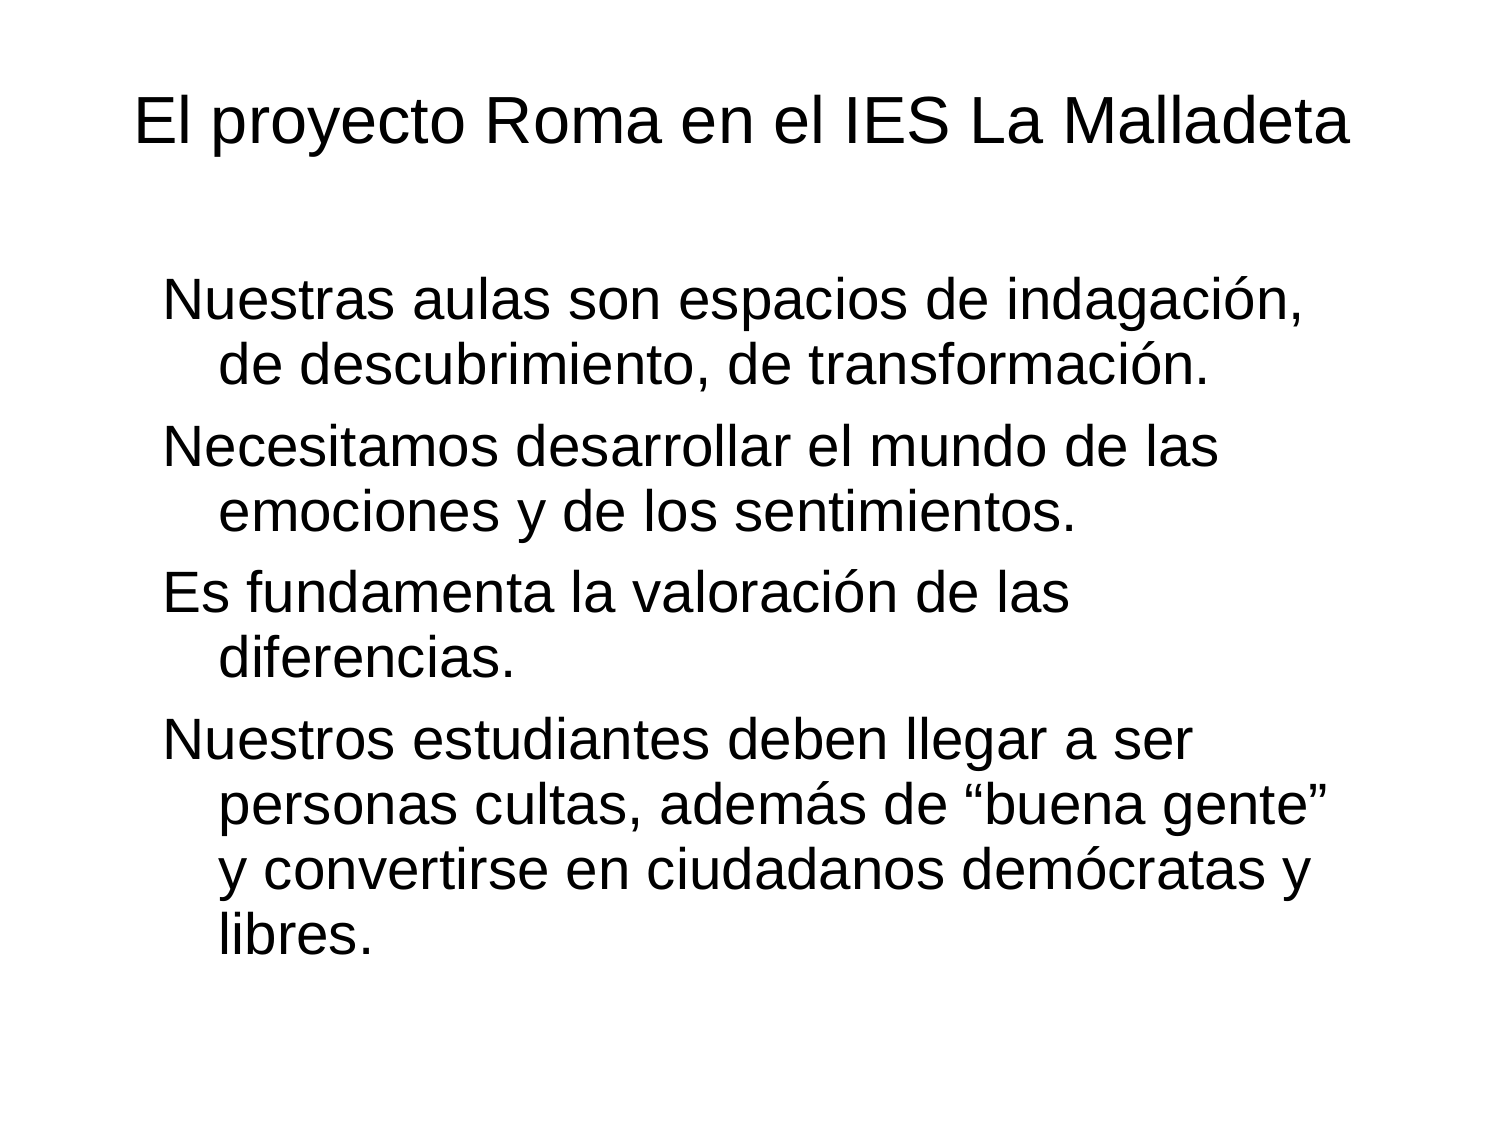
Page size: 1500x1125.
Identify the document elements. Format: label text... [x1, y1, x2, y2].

list Nuestras aulas son espacios de indagación, de descubrimiento, de transformación. Necesitamos desarrollar el mundo de las emociones y de los sentimientos. Es fundamenta la valoración de las diferencias. Nuestros estudiantes deben llegar a ser personas cultas, además de “buena gente” y convertirse en ciudadanos demócratas y libres. [147, 177, 1388, 1093]
title El proyecto Roma en el IES La Malladeta [67, 59, 1418, 182]
